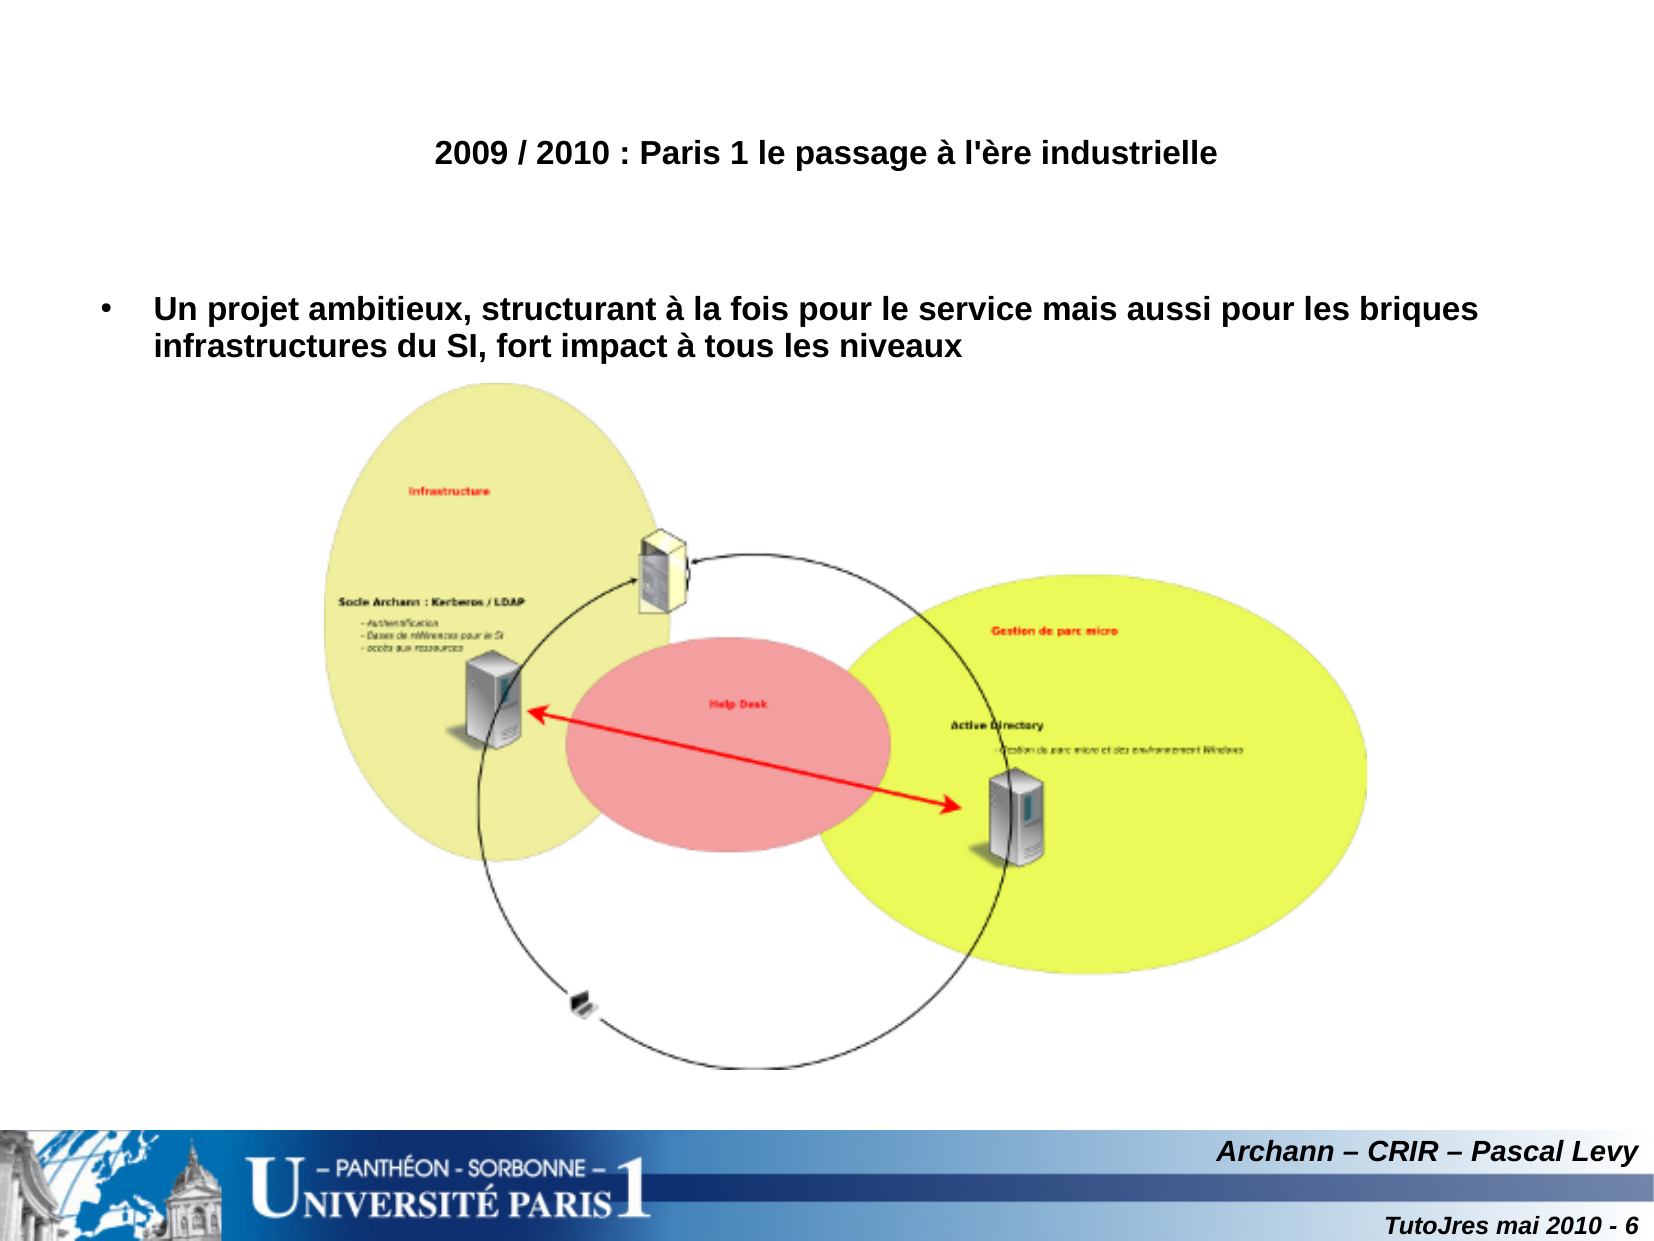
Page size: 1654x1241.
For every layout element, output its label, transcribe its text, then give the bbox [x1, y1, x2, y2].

picture [324, 383, 1367, 1070]
title 2009 / 2010 : Paris 1 le passage à l'ère industrielle [82, 56, 1571, 250]
list Un projet ambitieux, structurant à la fois pour le service mais aussi pour les briques infrastructures du SI, fort impact à tous les niveaux [82, 290, 1571, 1109]
picture [0, 1130, 1654, 1241]
